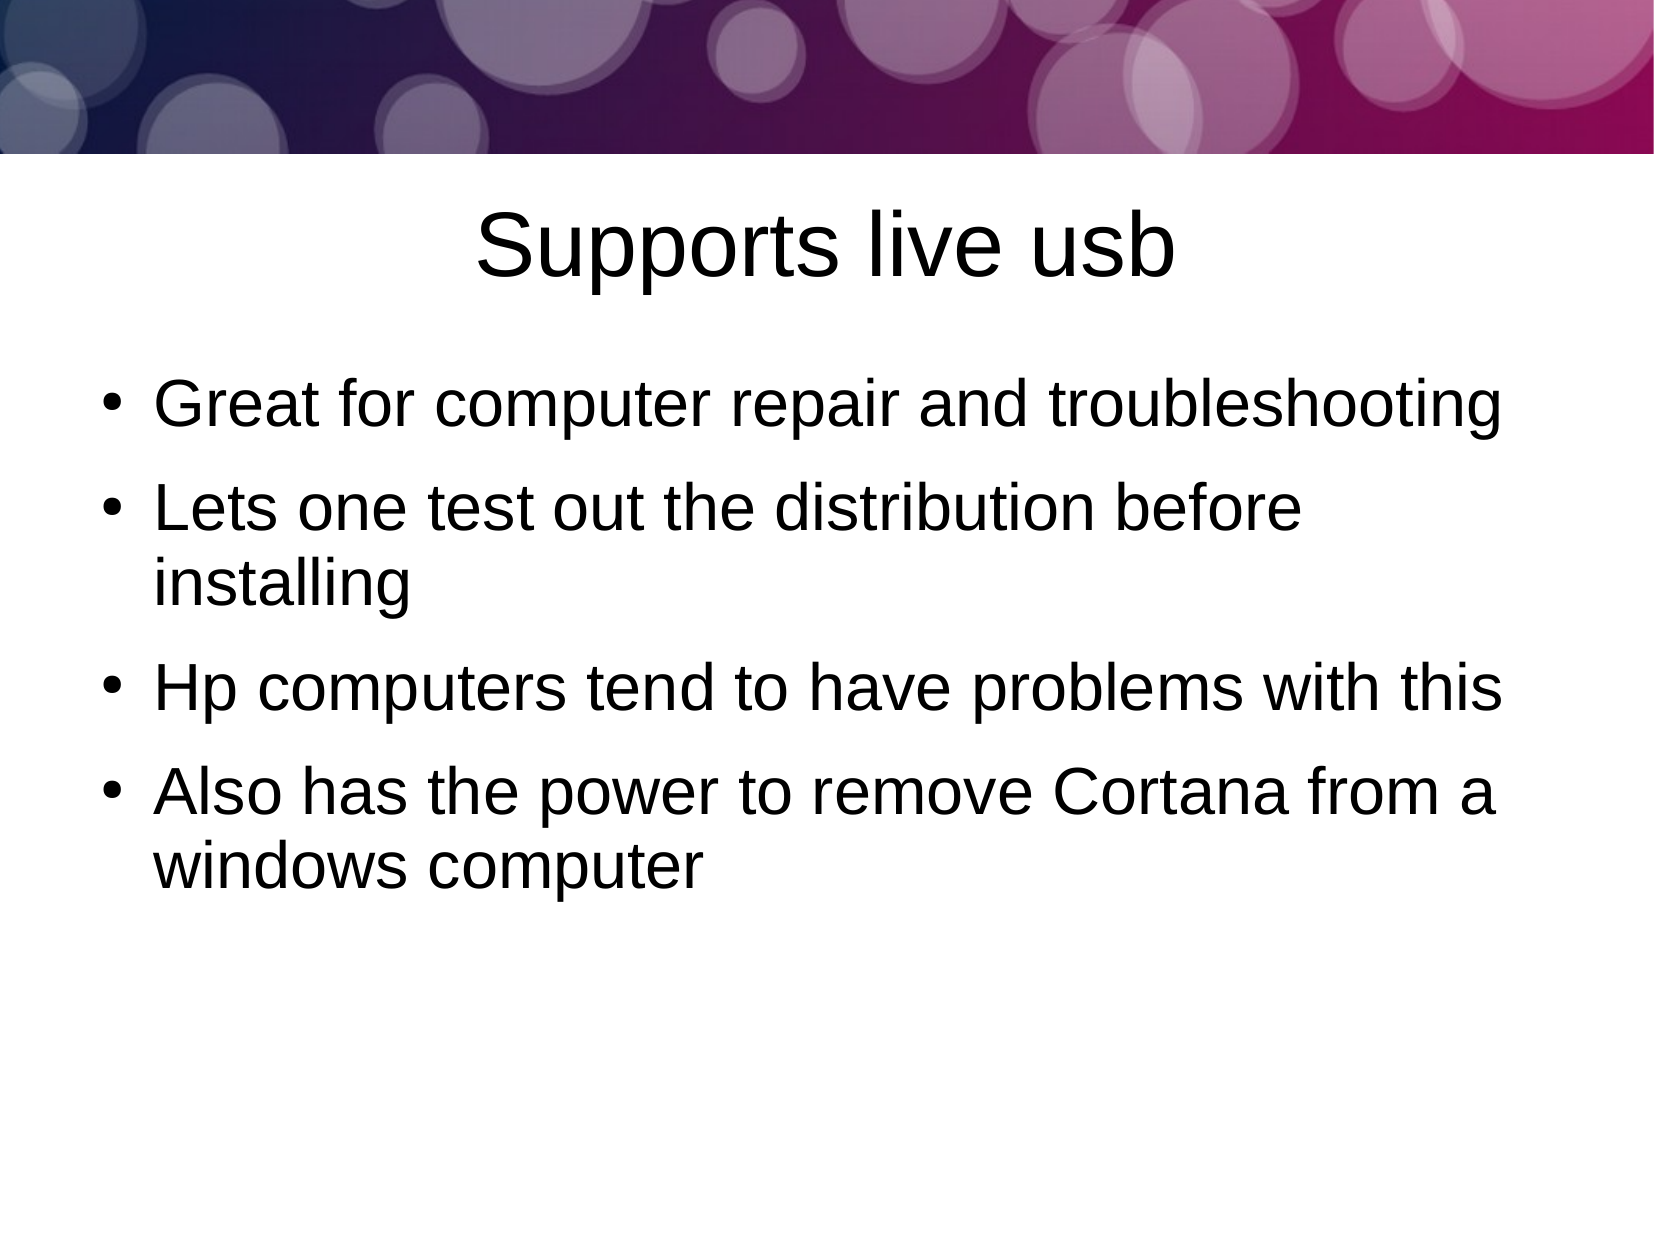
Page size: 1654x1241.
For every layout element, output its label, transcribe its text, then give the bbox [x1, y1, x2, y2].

title Supports live usb [82, 159, 1571, 331]
picture [0, 0, 1654, 154]
list Great for computer repair and troubleshooting Lets one test out the distribution before installing Hp computers tend to have problems with this Also has the power to remove Cortana from a windows computer [82, 366, 1571, 1087]
